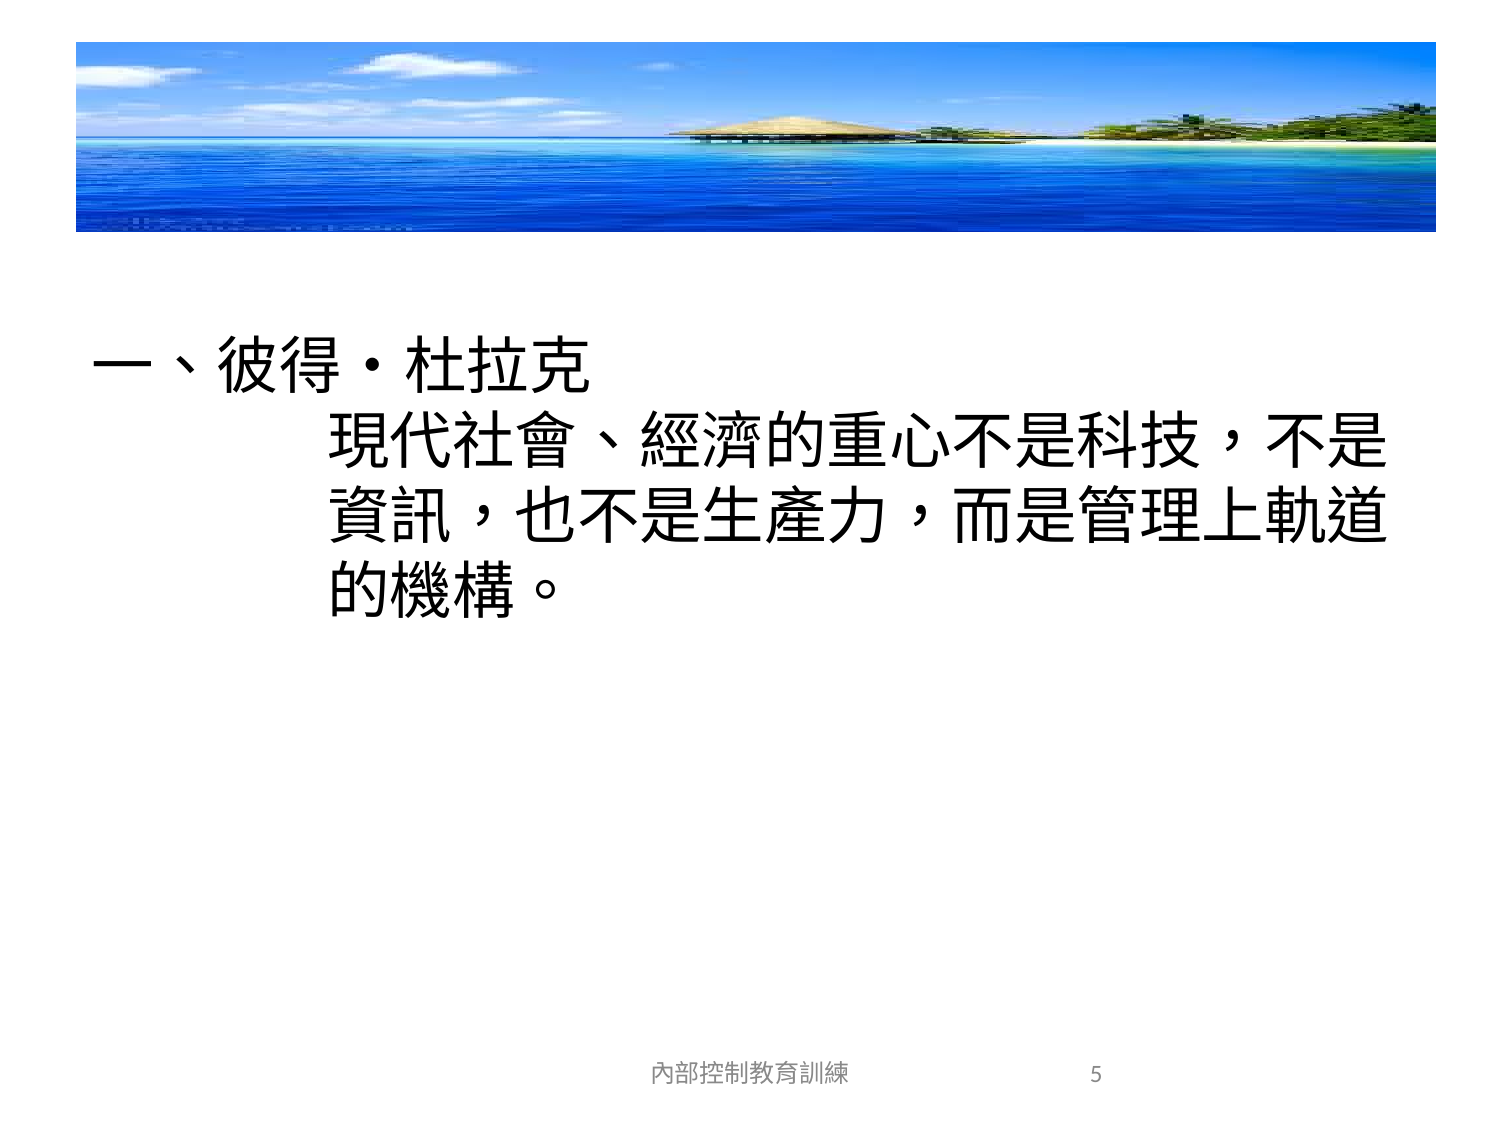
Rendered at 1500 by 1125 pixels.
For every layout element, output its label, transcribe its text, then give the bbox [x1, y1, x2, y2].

text_box 5 [1074, 1042, 1426, 1103]
text_box 內部控制教育訓練 [512, 1042, 988, 1103]
list 一、彼得‧杜拉克 現代社會、經濟的重心不是科技，不是資訊，也不是生產力，而是管理上軌道的機構。 [76, 243, 1436, 1000]
